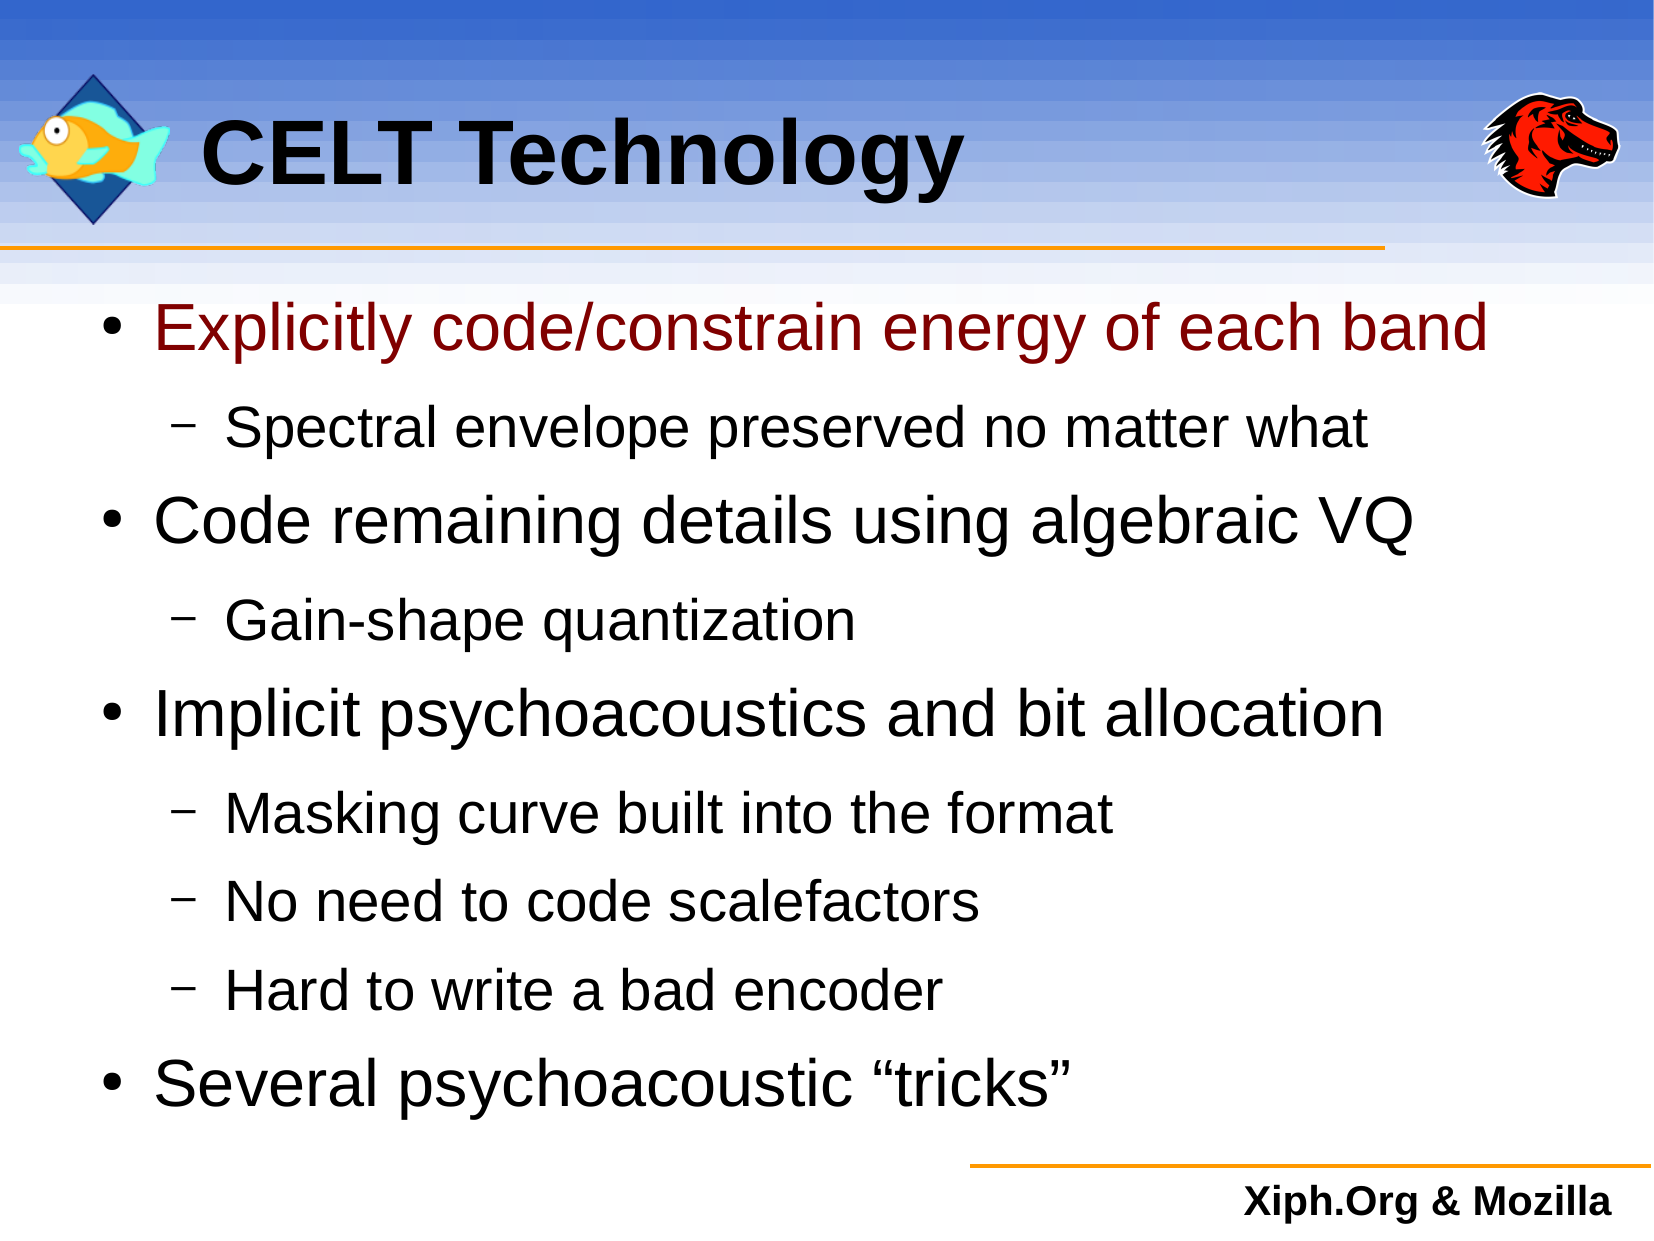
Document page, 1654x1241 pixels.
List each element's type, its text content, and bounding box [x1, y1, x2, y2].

list Explicitly code/constrain energy of each band Spectral envelope preserved no matter what Code remaining details using algebraic VQ Gain-shape quantization Implicit psychoacoustics and bit allocation Masking curve built into the format No need to code scalefactors Hard to write a bad encoder Several psychoacoustic “tricks” [82, 290, 1538, 1134]
picture [0, 0, 1654, 1241]
title CELT Technology [200, 49, 1571, 257]
